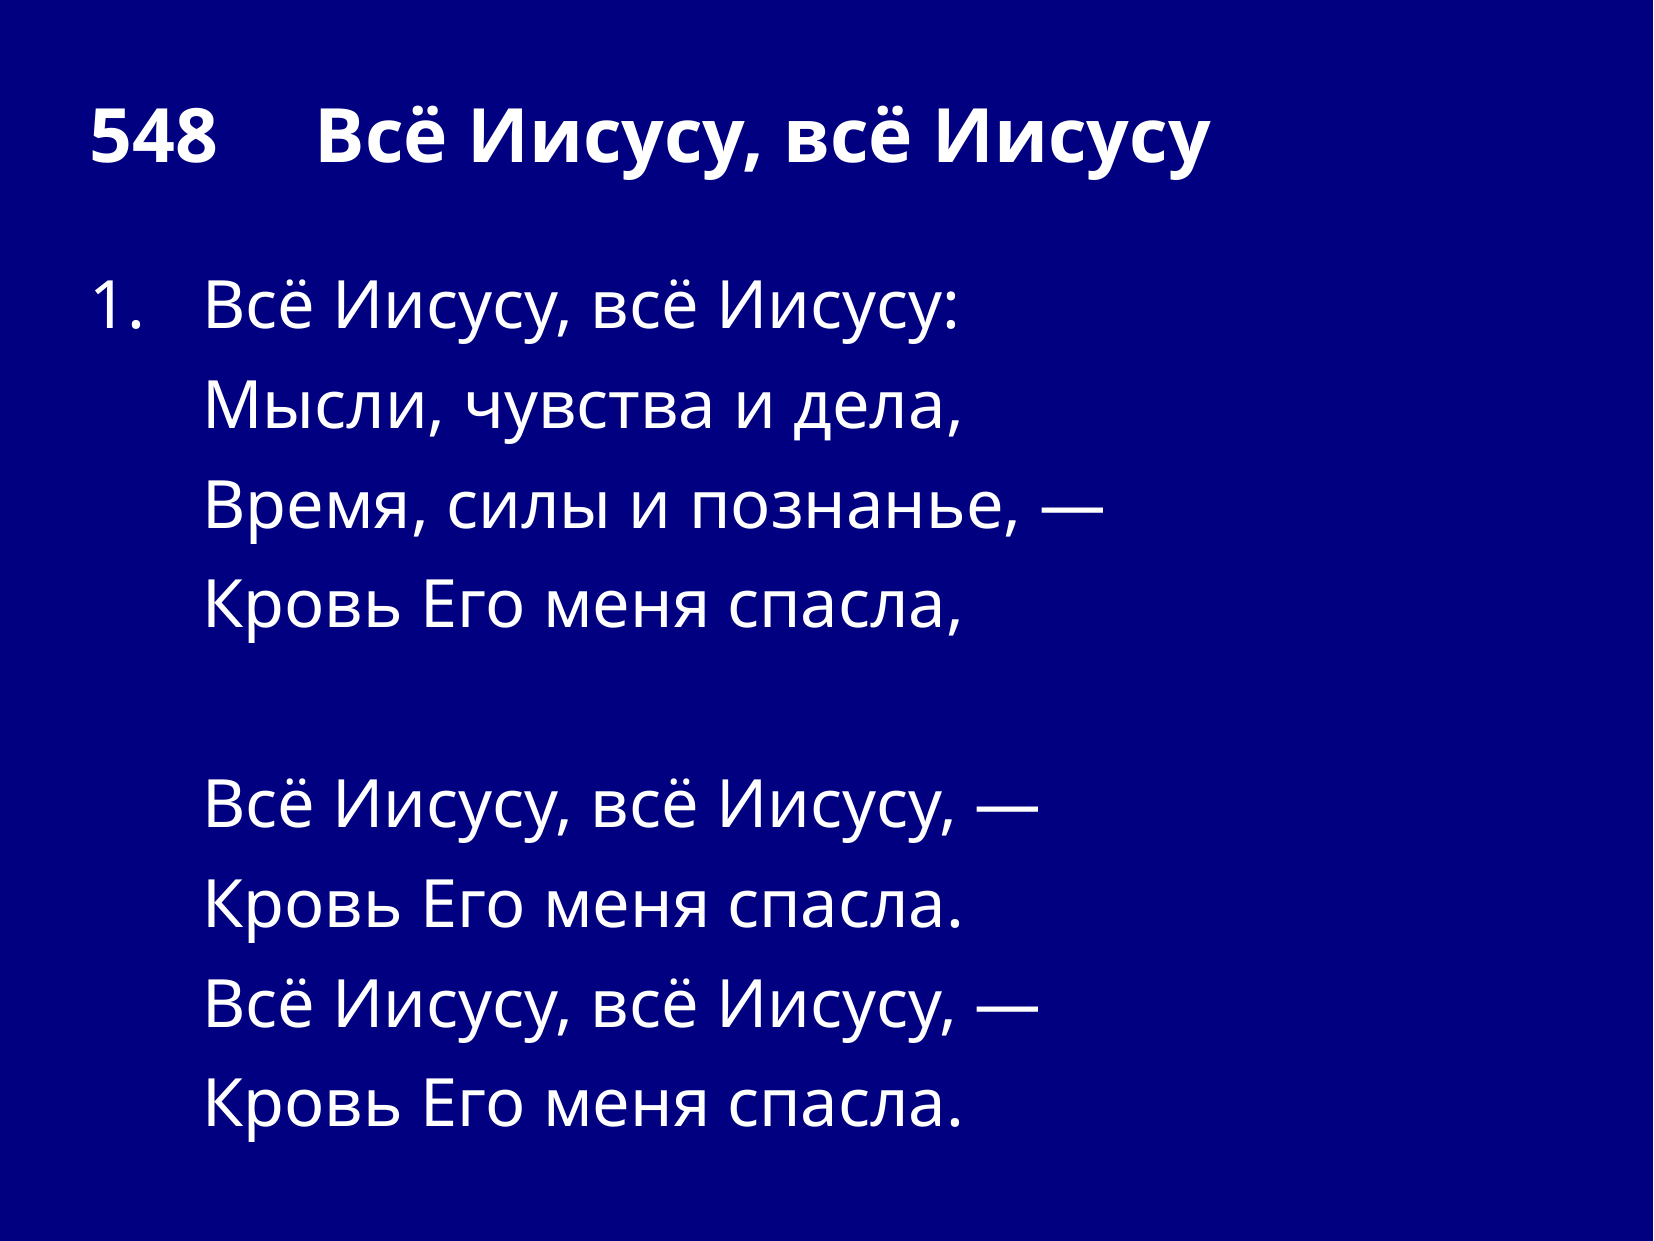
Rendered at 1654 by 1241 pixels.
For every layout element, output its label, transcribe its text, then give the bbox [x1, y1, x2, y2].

text_box 1. Всё Иисусу, всё Иисусу: Мысли, чувства и дела, Время, силы и познанье, — Кровь Его меня спасла, Всё Иисусу, всё Иисусу, — Кровь Его меня спасла. Всё Иисусу, всё Иисусу, — Кровь Его меня спасла. [75, 188, 1576, 1163]
text_box 548 Всё Иисусу, всё Иисусу [75, 75, 1576, 188]
